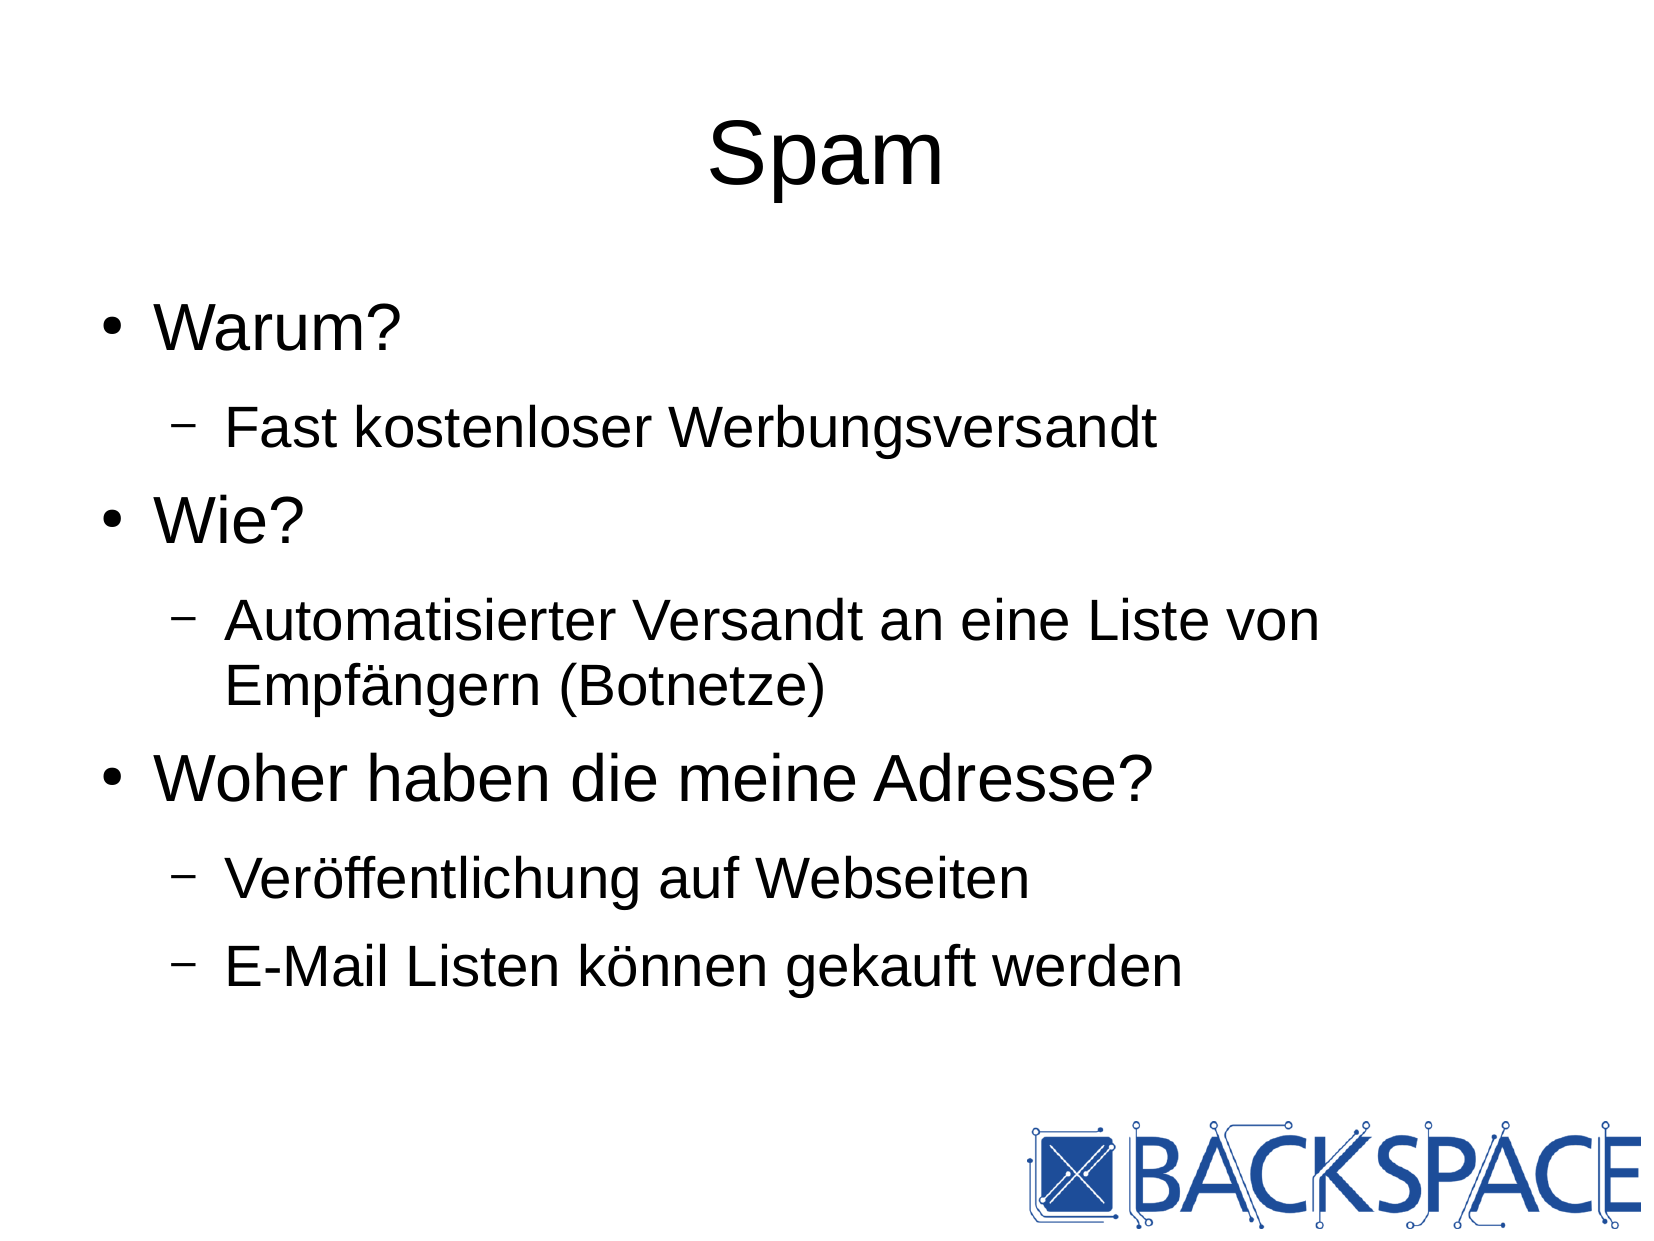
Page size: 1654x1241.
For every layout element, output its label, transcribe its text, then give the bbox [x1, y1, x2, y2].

title Spam [82, 49, 1571, 257]
list Warum? Fast kostenloser Werbungsversandt Wie? Automatisierter Versandt an eine Liste von Empfängern (Botnetze) Woher haben die meine Adresse? Veröffentlichung auf Webseiten E-Mail Listen können gekauft werden [82, 290, 1538, 1010]
picture [1027, 1121, 1641, 1229]
